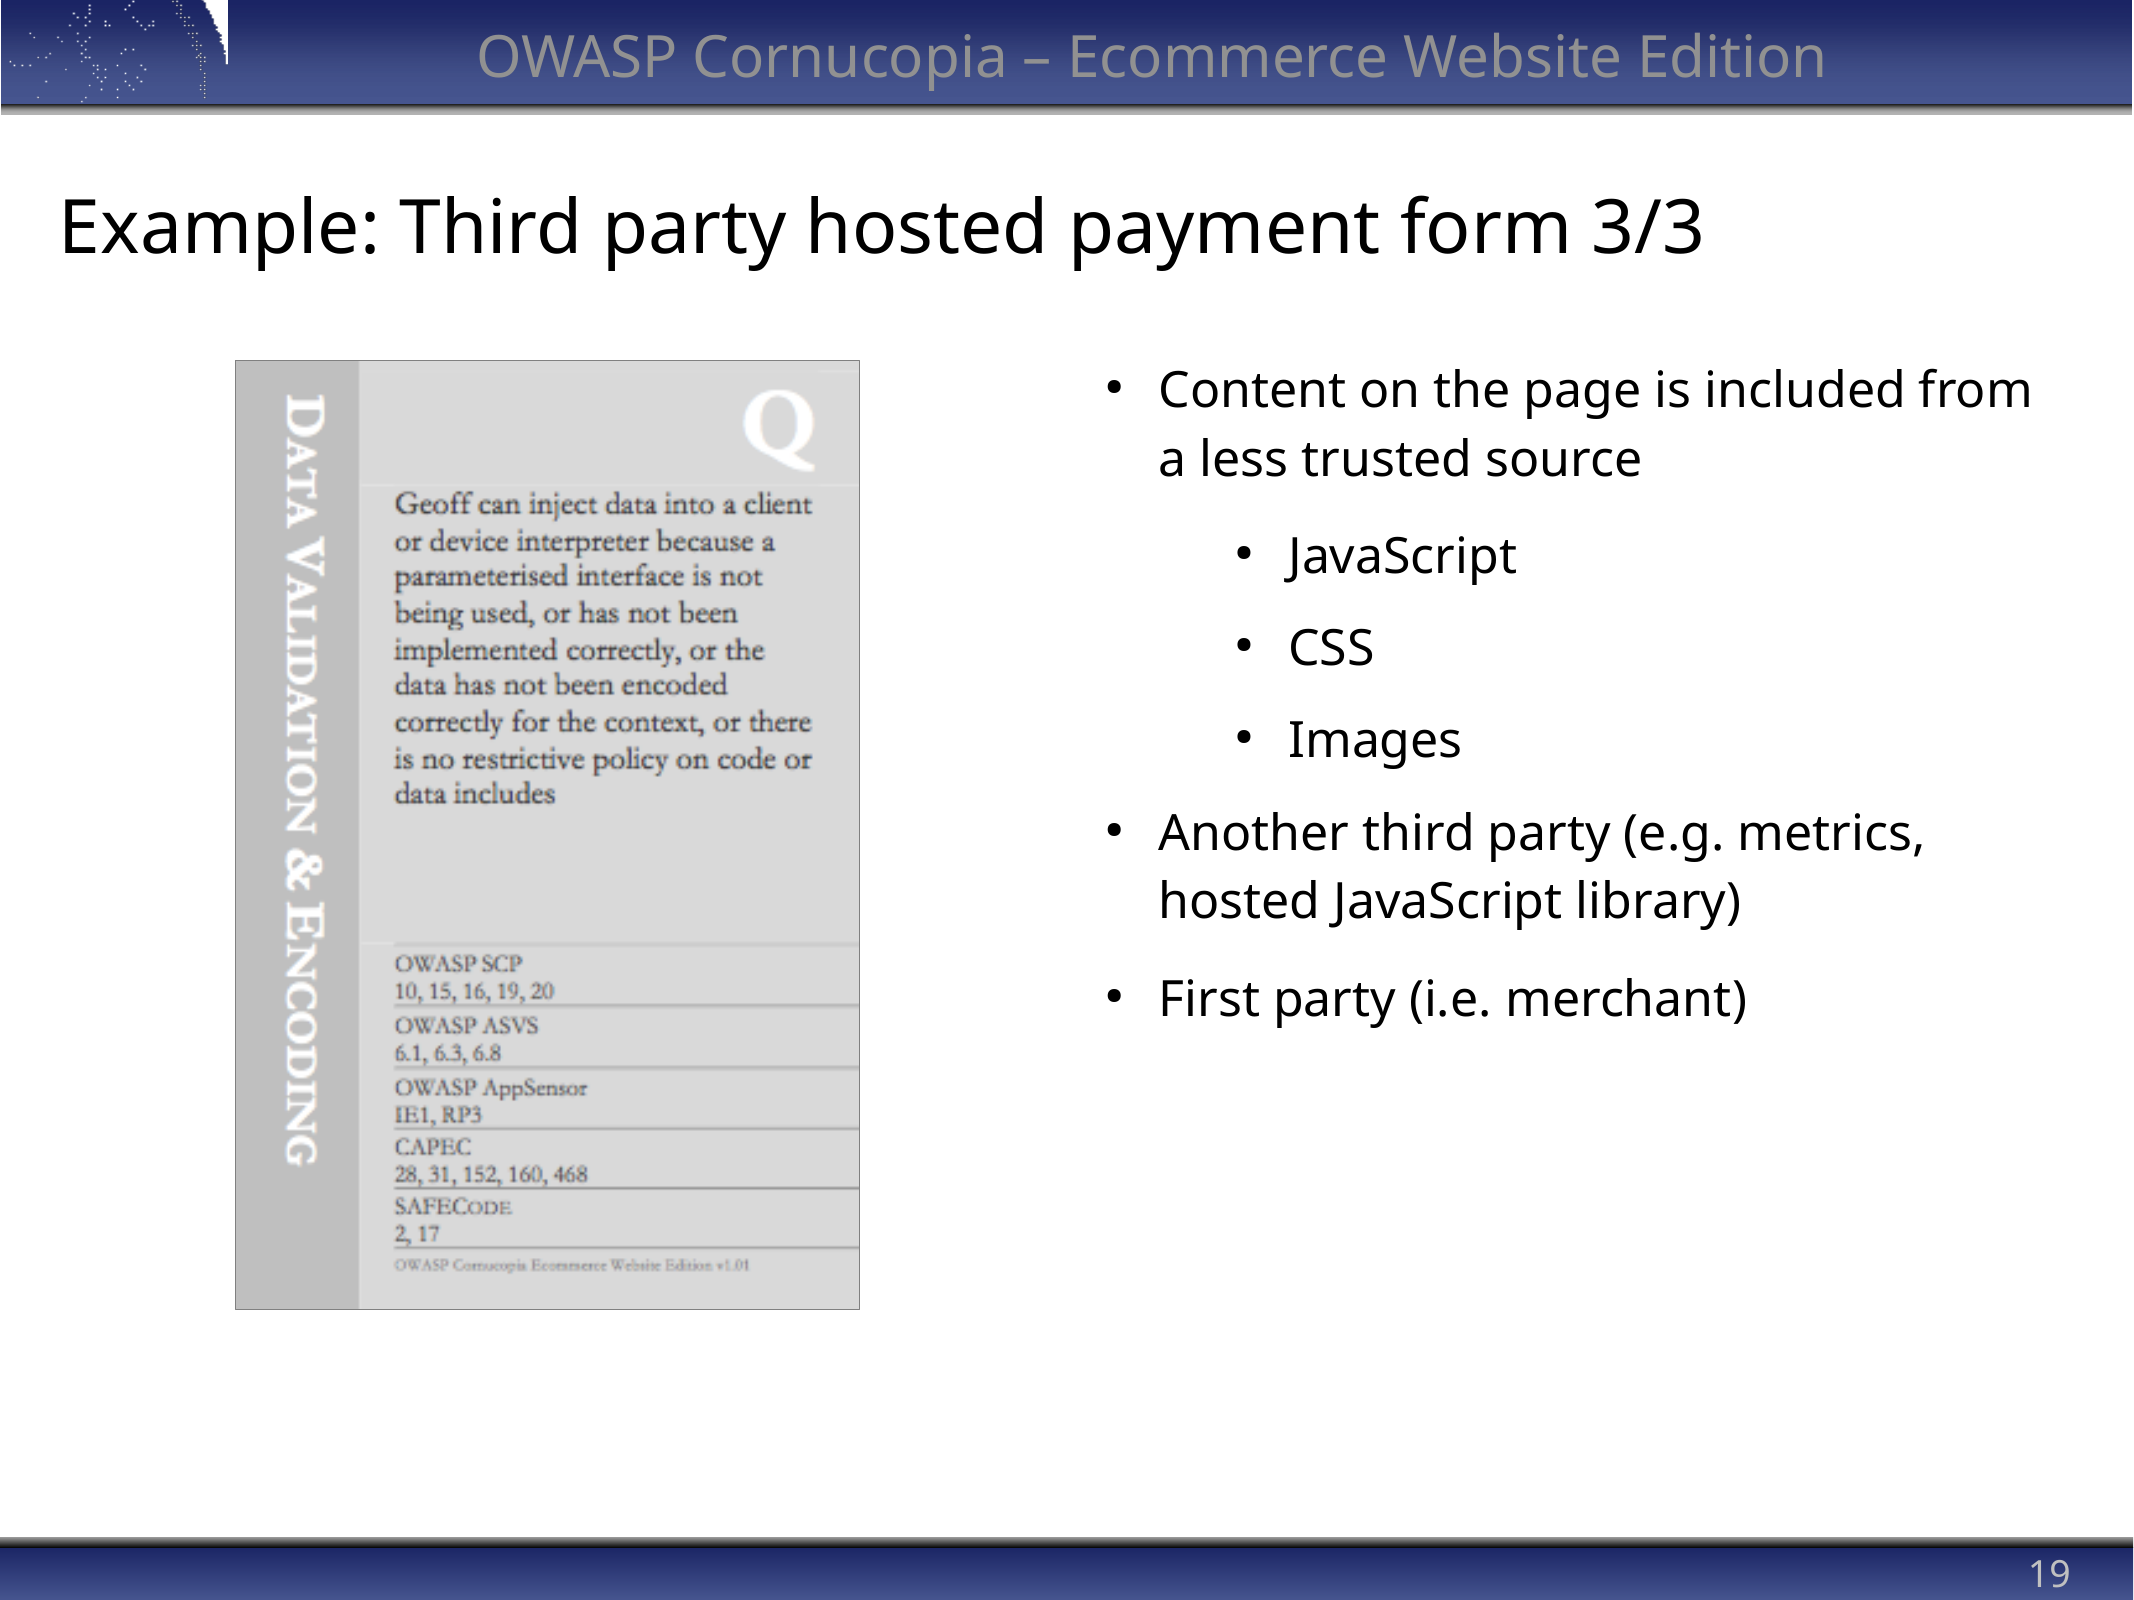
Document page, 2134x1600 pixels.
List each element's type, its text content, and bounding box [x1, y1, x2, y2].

list Another third party (e.g. metrics, hosted JavaScript library) First party (i.e. merchant) [1087, 797, 2068, 1536]
picture [236, 361, 860, 1309]
list Content on the page is included from a less trusted source JavaScript CSS Images [1087, 354, 2068, 797]
title Example: Third party hosted payment form 3/3 [58, 124, 2126, 325]
